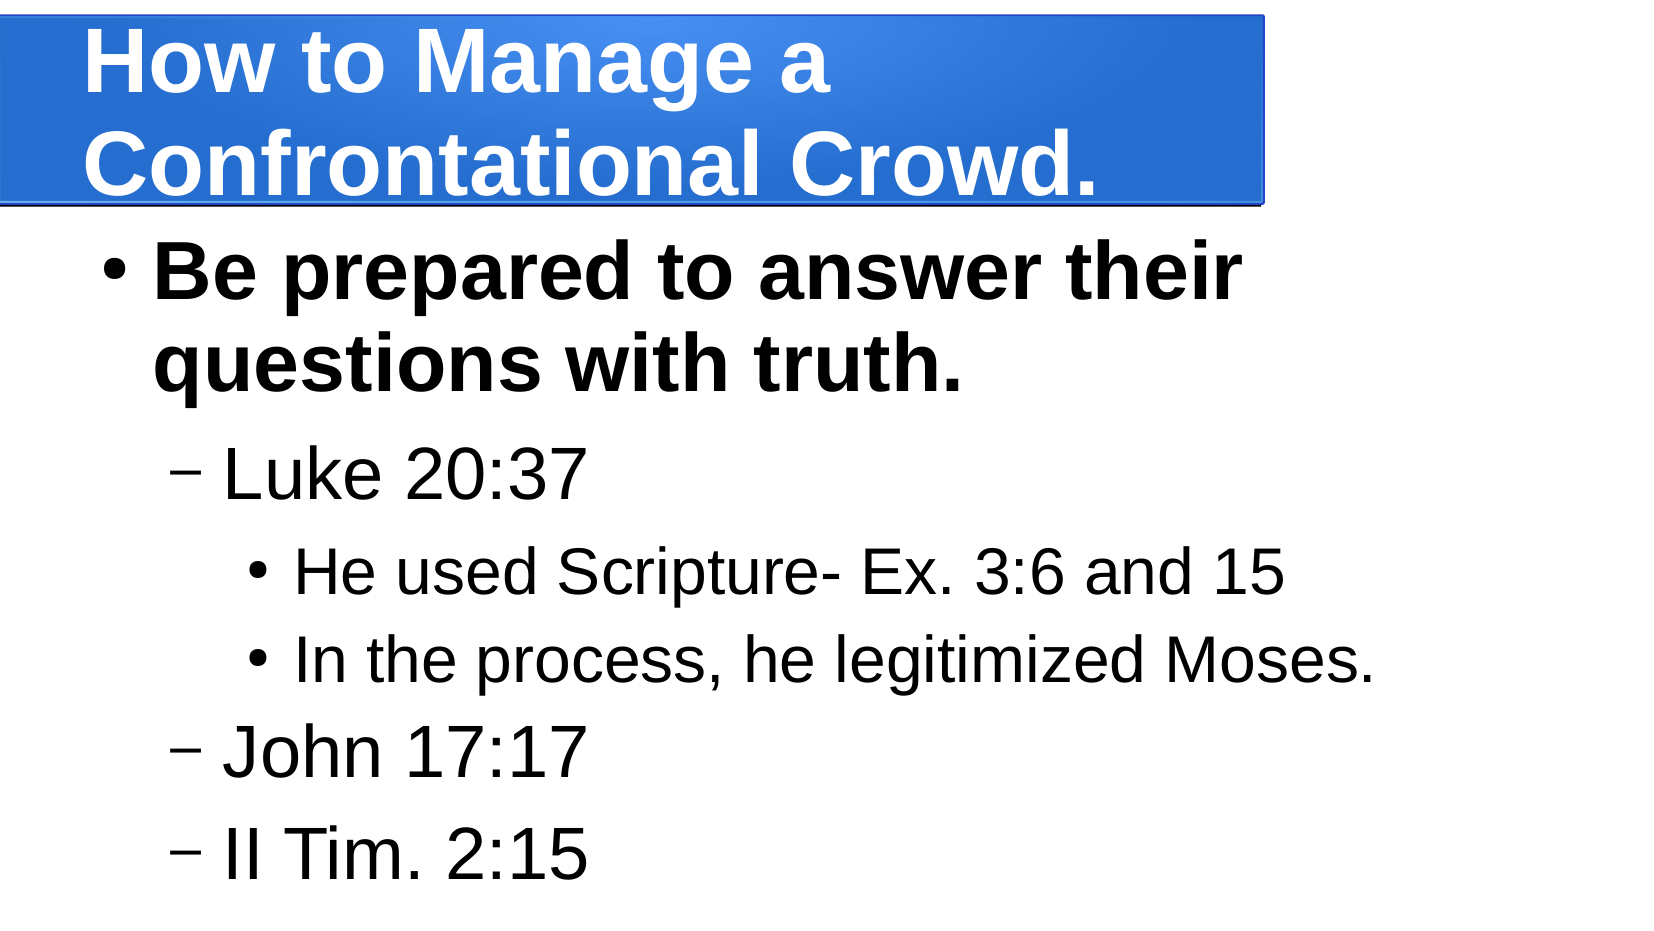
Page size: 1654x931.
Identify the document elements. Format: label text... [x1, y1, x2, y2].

title How to Manage a Confrontational Crowd. [82, 9, 1235, 215]
list Be prepared to answer their questions with truth. Luke 20:37 He used Scripture- Ex. 3:6 and 15 In the process, he legitimized Moses. John 17:17 II Tim. 2:15 [82, 224, 1571, 901]
